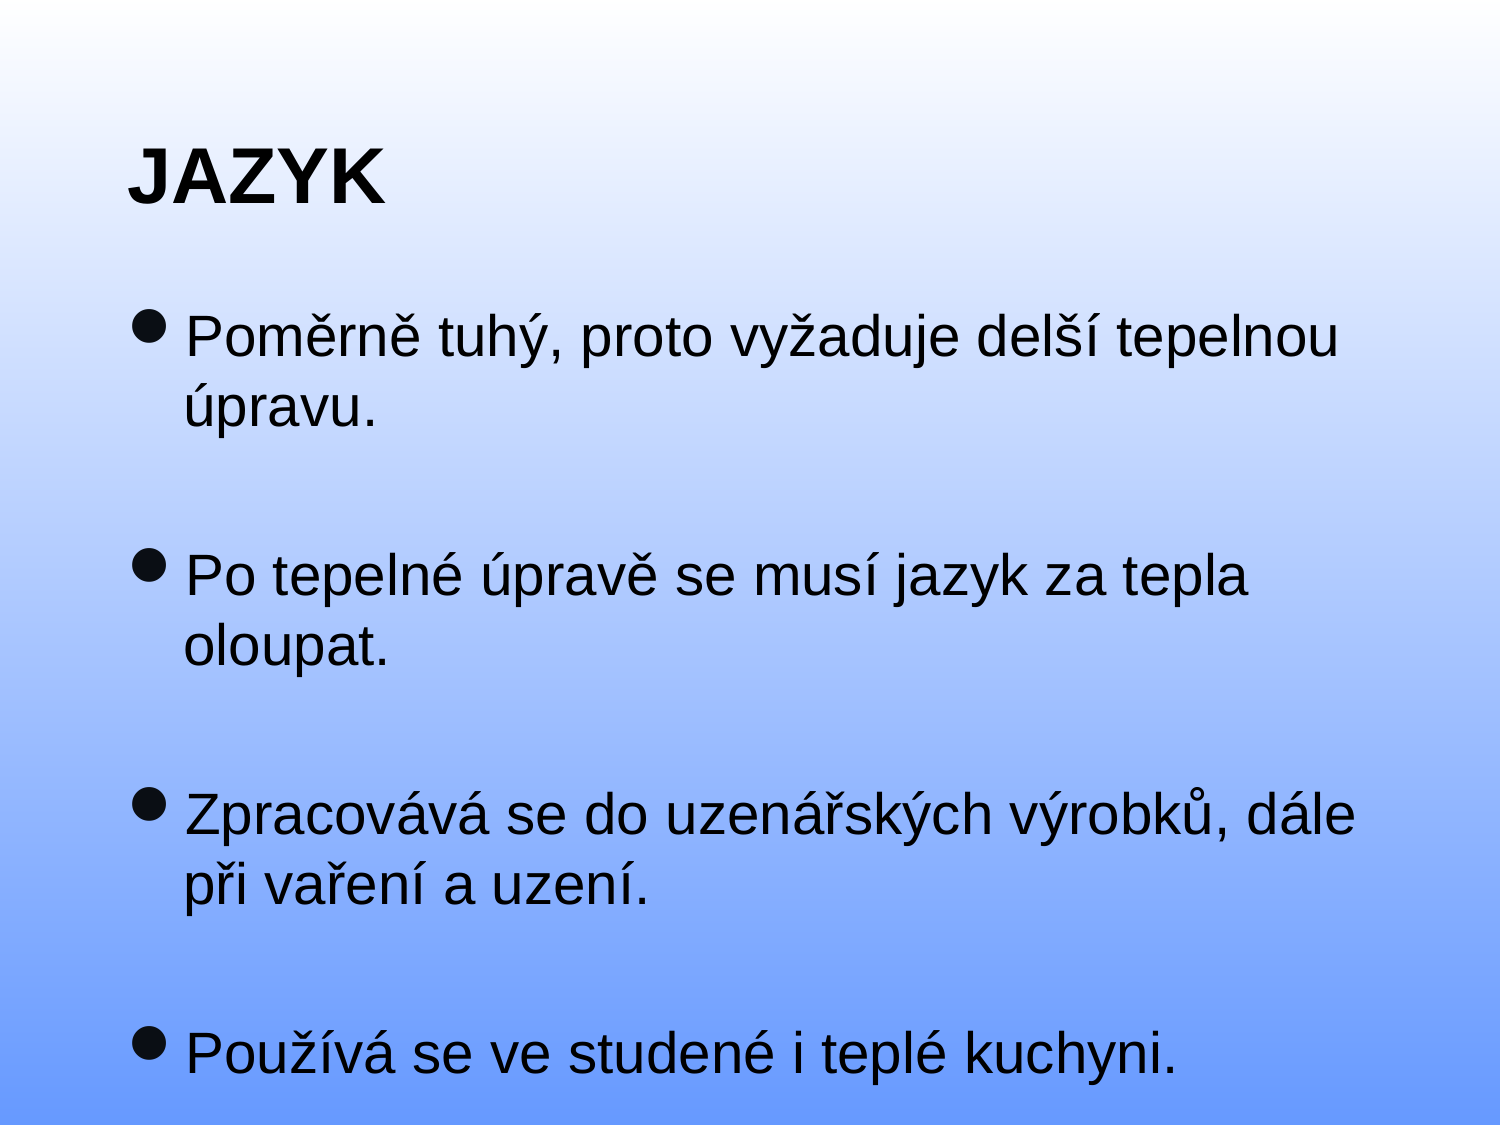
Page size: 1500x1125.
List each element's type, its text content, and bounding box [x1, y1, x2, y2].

list Poměrně tuhý, proto vyžaduje delší tepelnou úpravu. Po tepelné úpravě se musí jazyk za tepla oloupat. Zpracovává se do uzenářských výrobků, dále při vaření a uzení. Používá se ve studené i teplé kuchyni. [112, 290, 1449, 1093]
title JAZYK [112, 78, 1463, 266]
